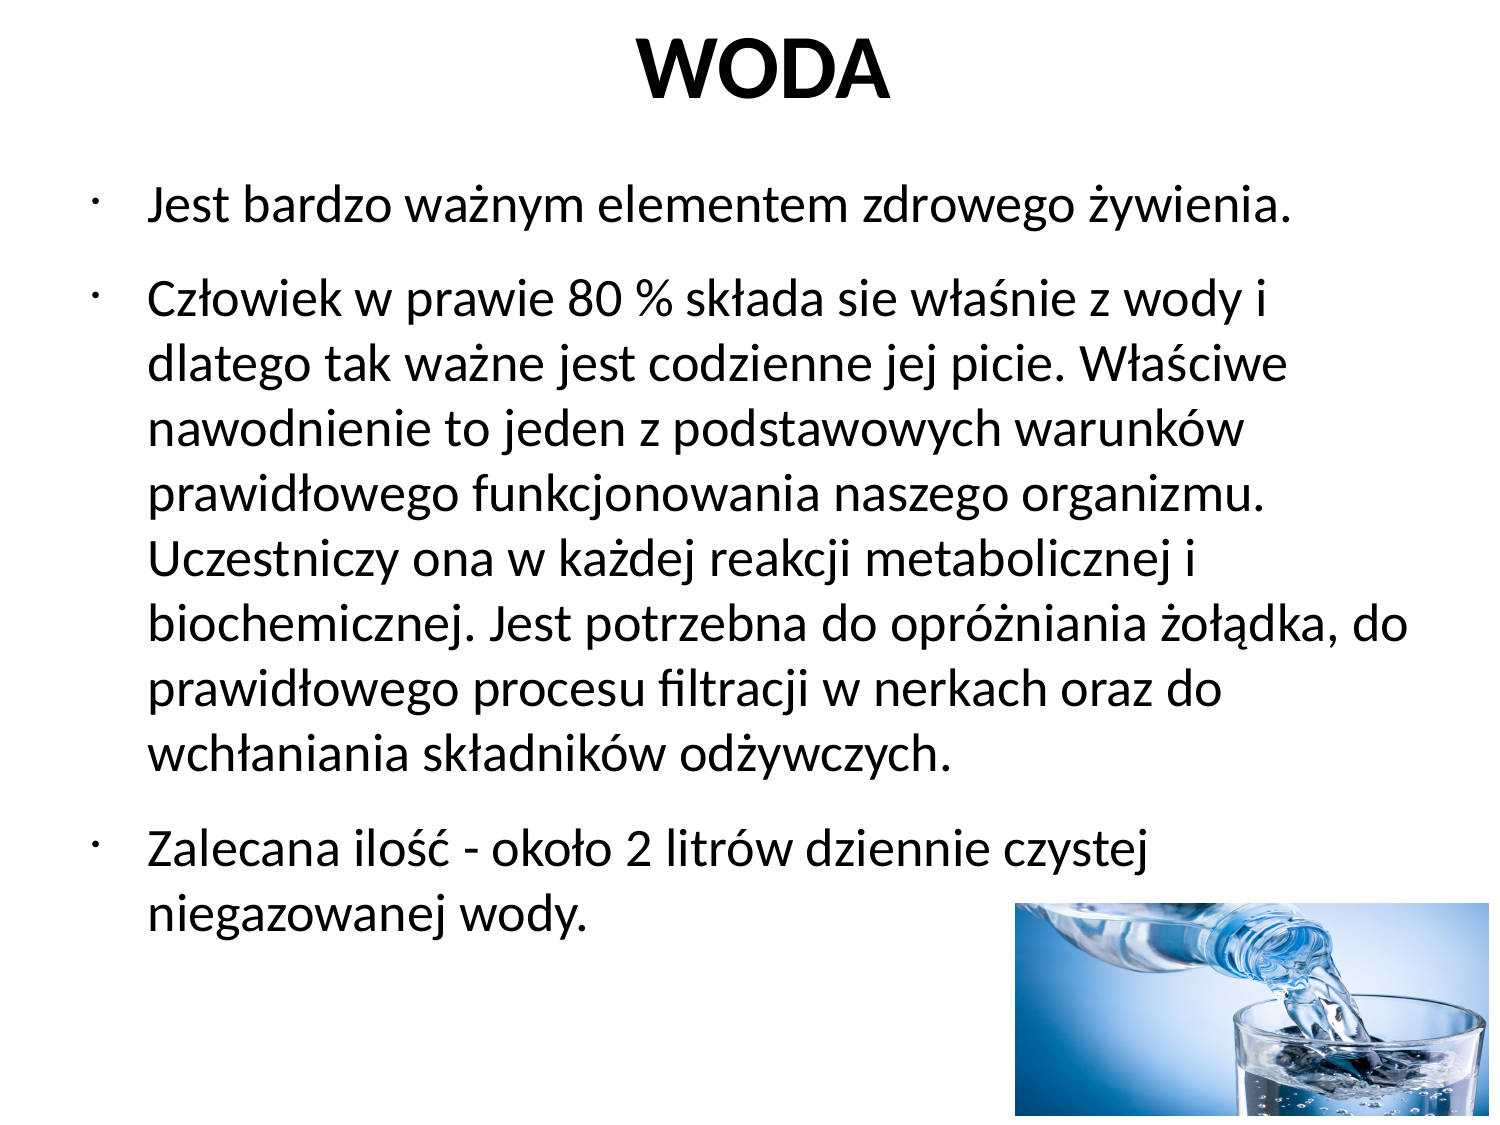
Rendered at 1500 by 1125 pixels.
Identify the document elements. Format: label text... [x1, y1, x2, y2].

picture [1015, 903, 1489, 1116]
title WODA [88, 0, 1439, 188]
list Jest bardzo ważnym elementem zdrowego żywienia. Człowiek w prawie 80 % składa sie właśnie z wody i dlatego tak ważne jest codzienne jej picie. Właściwe nawodnienie to jeden z podstawowych warunków prawidłowego funkcjonowania naszego organizmu. Uczestniczy ona w każdej reakcji metabolicznej i biochemicznej. Jest potrzebna do opróżniania żołądka, do prawidłowego procesu filtracji w nerkach oraz do wchłaniania składników odżywczych. Zalecana ilość - około 2 litrów dziennie czystej niegazowanej wody. [76, 160, 1427, 904]
